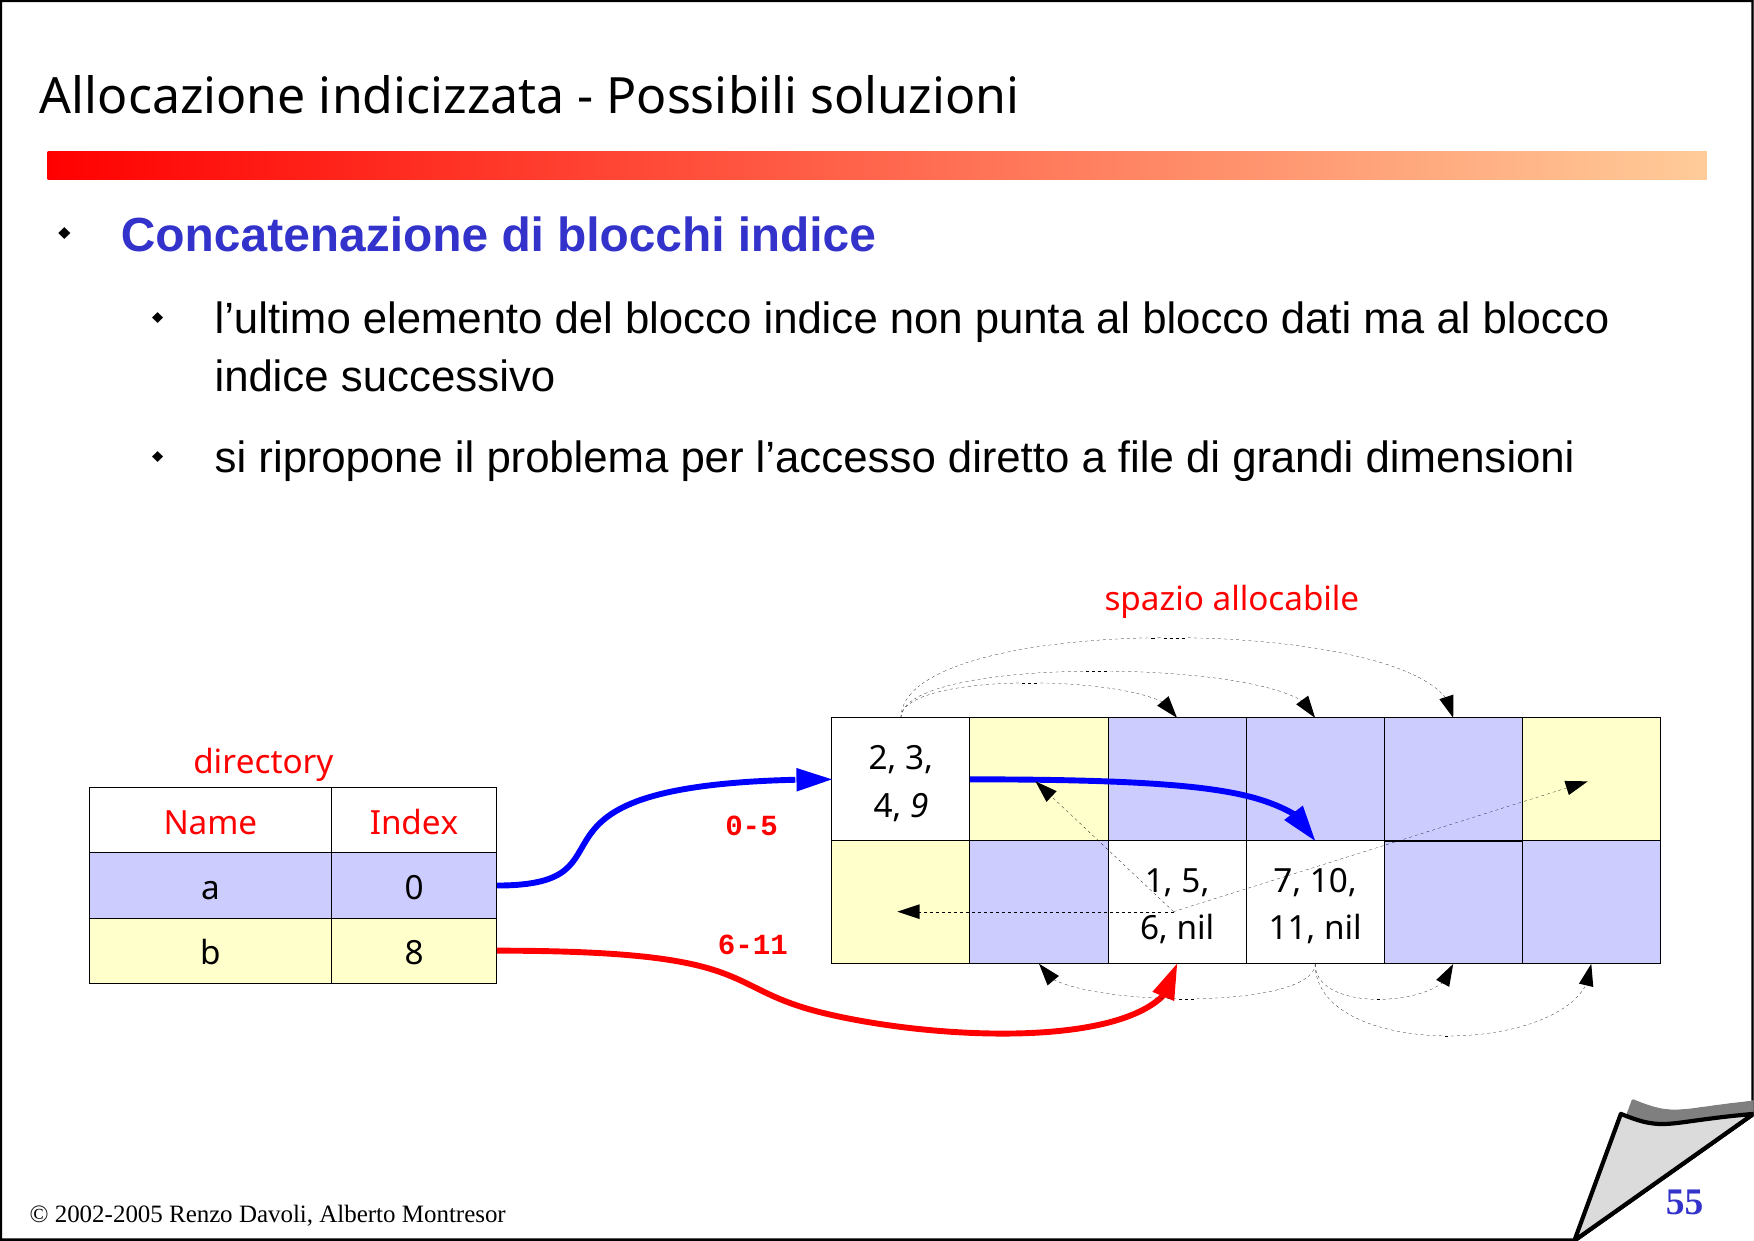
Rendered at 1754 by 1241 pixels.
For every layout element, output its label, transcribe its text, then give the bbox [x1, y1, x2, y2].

text_box spazio allocabile [1104, 572, 1396, 624]
text_box a [89, 852, 331, 918]
text_box 6-11 [717, 928, 800, 966]
text_box 1, 5, 6, nil [1108, 840, 1247, 964]
text_box 8 [331, 918, 497, 984]
text_box b [89, 918, 331, 984]
title Allocazione indicizzata - Possibili soluzioni [40, 49, 1713, 144]
text_box [831, 783, 1312, 964]
text_box directory [193, 735, 365, 787]
text_box 2, 3, 4, 9 [831, 717, 970, 840]
list Concatenazione di blocchi indice l’ultimo elemento del blocco indice non punta al blocco dati ma al blocco indice successivo si ripropone il problema per l’accesso diretto a file di grandi dimensioni [58, 206, 1695, 587]
text_box Index [331, 787, 497, 852]
text_box [970, 717, 1661, 964]
text_box 0 [331, 852, 497, 918]
text_box 7, 10, 11, nil [1247, 840, 1385, 964]
text_box 0-5 [725, 809, 787, 847]
text_box 9 [1469, 152, 1474, 179]
text_box Name [89, 787, 331, 852]
